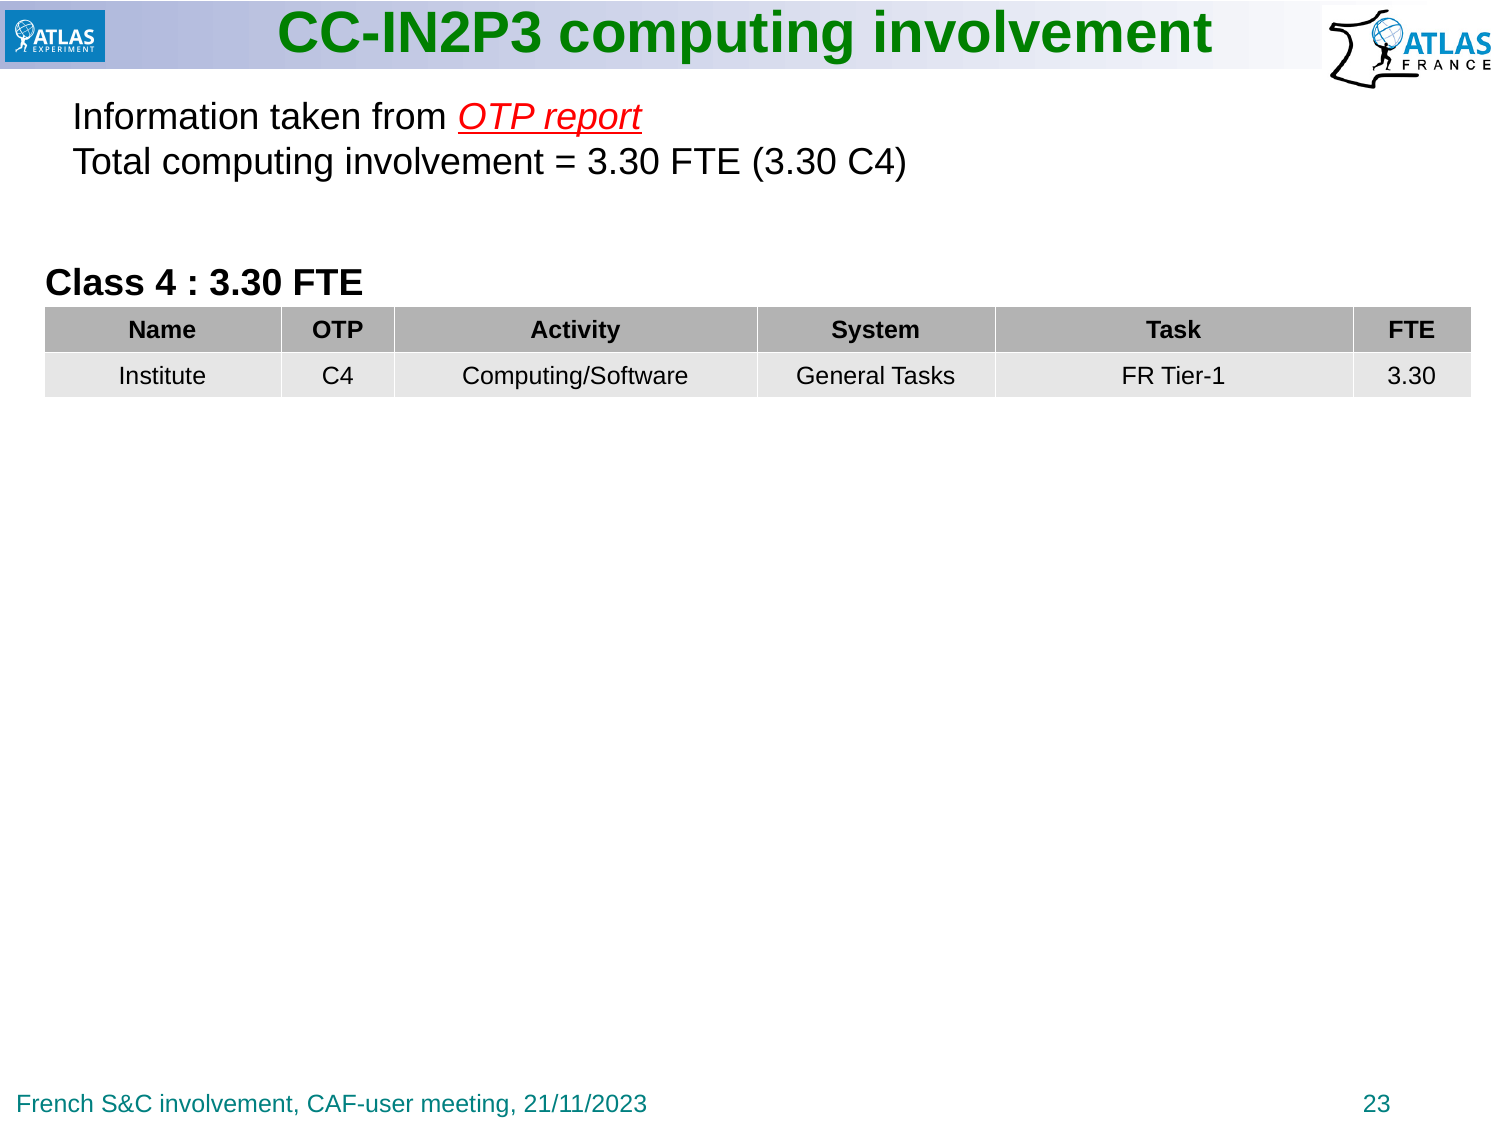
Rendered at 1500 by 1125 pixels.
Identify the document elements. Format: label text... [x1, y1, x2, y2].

text_box CC-IN2P3 computing involvement [5, 0, 1500, 118]
table_header Activity [395, 307, 757, 352]
table_cell 3.30 [1354, 353, 1471, 397]
table_cell Computing/Software [395, 353, 757, 397]
text_box Information taken from OTP report Total computing involvement = 3.30 FTE (3.30 C4) [57, 84, 1416, 265]
text_box Class 4 : 3.30 FTE [30, 250, 564, 307]
table_header FTE [1354, 307, 1471, 352]
table_header Task [996, 307, 1353, 352]
table_cell General Tasks [758, 353, 995, 397]
table_cell C4 [282, 353, 394, 397]
table_header System [758, 307, 995, 352]
table_cell FR Tier-1 [996, 353, 1353, 397]
table_header Name [45, 307, 281, 352]
table_header OTP [282, 307, 394, 352]
table_cell Institute [45, 353, 281, 397]
